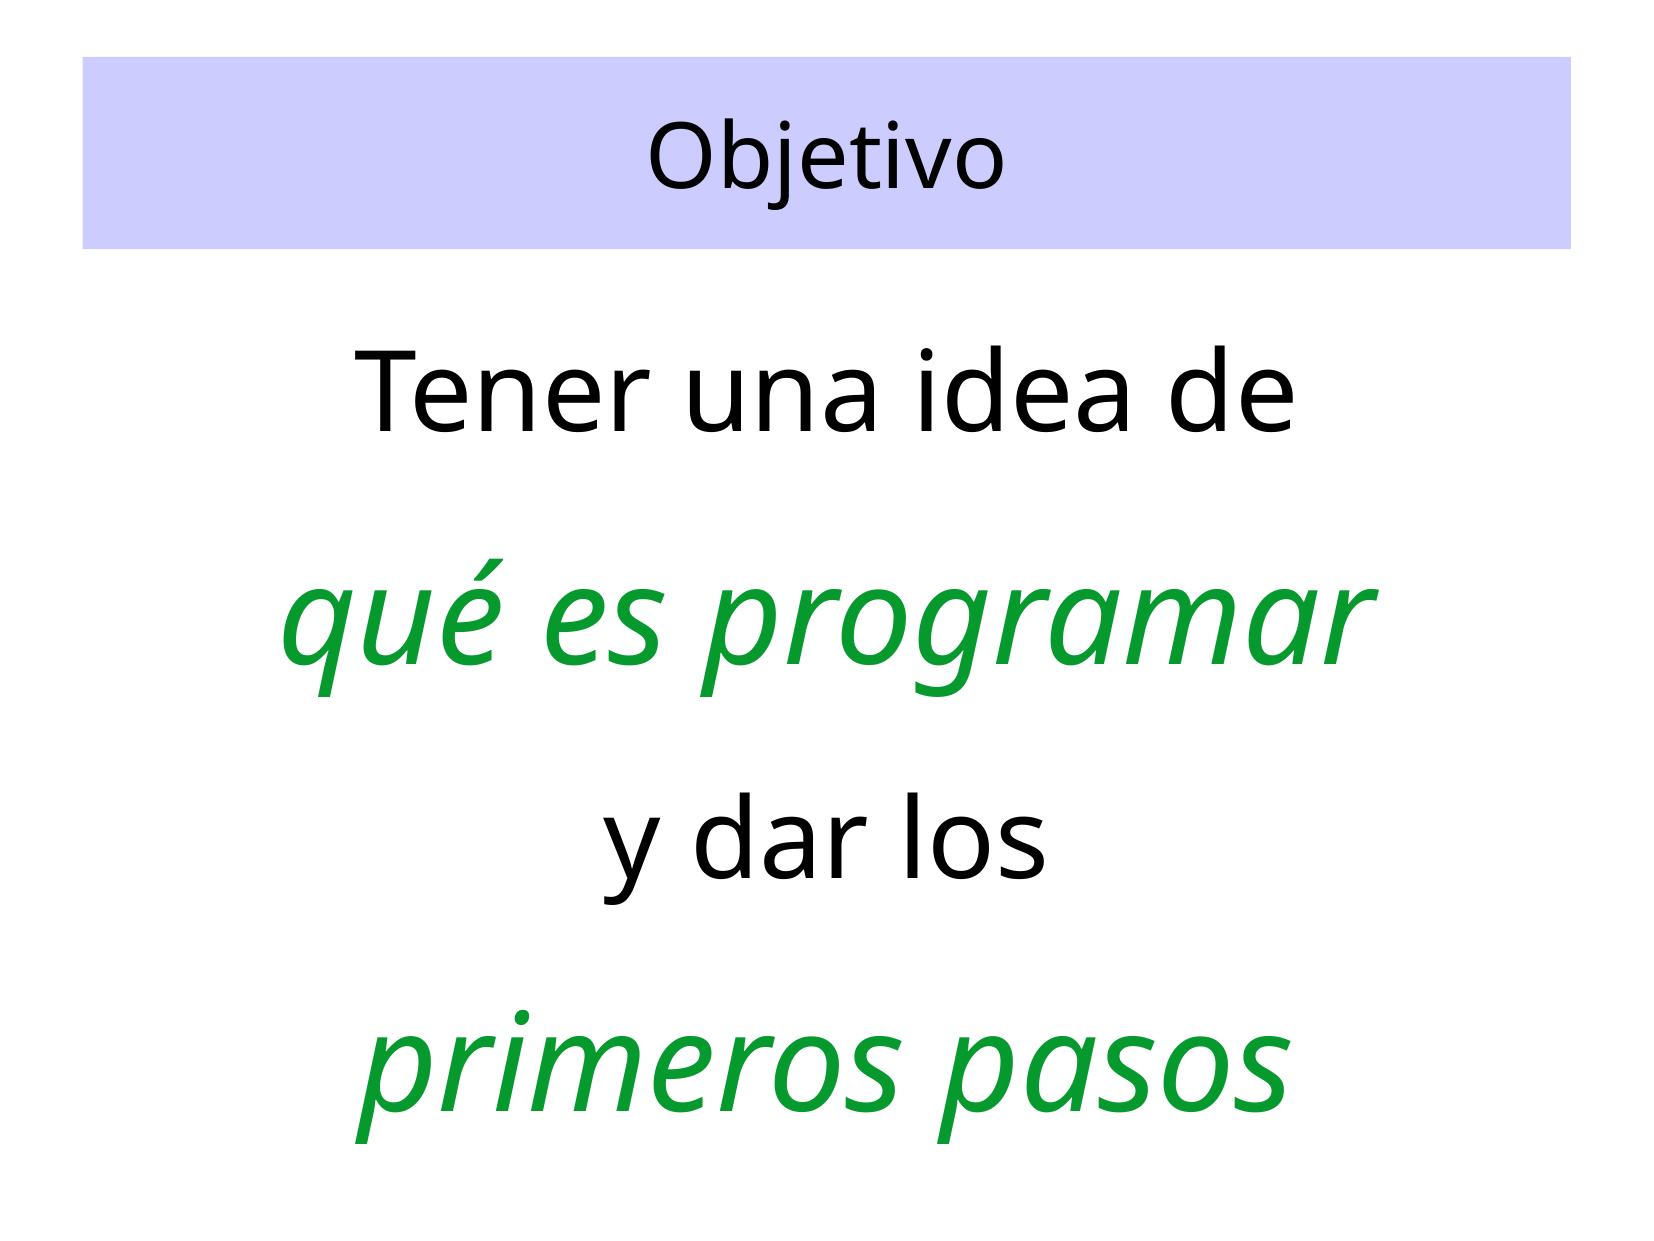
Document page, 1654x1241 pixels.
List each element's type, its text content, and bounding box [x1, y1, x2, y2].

title Objetivo [82, 56, 1571, 250]
subtitle Tener una idea de qué es programar y dar los primeros pasos [82, 354, 1571, 1109]
